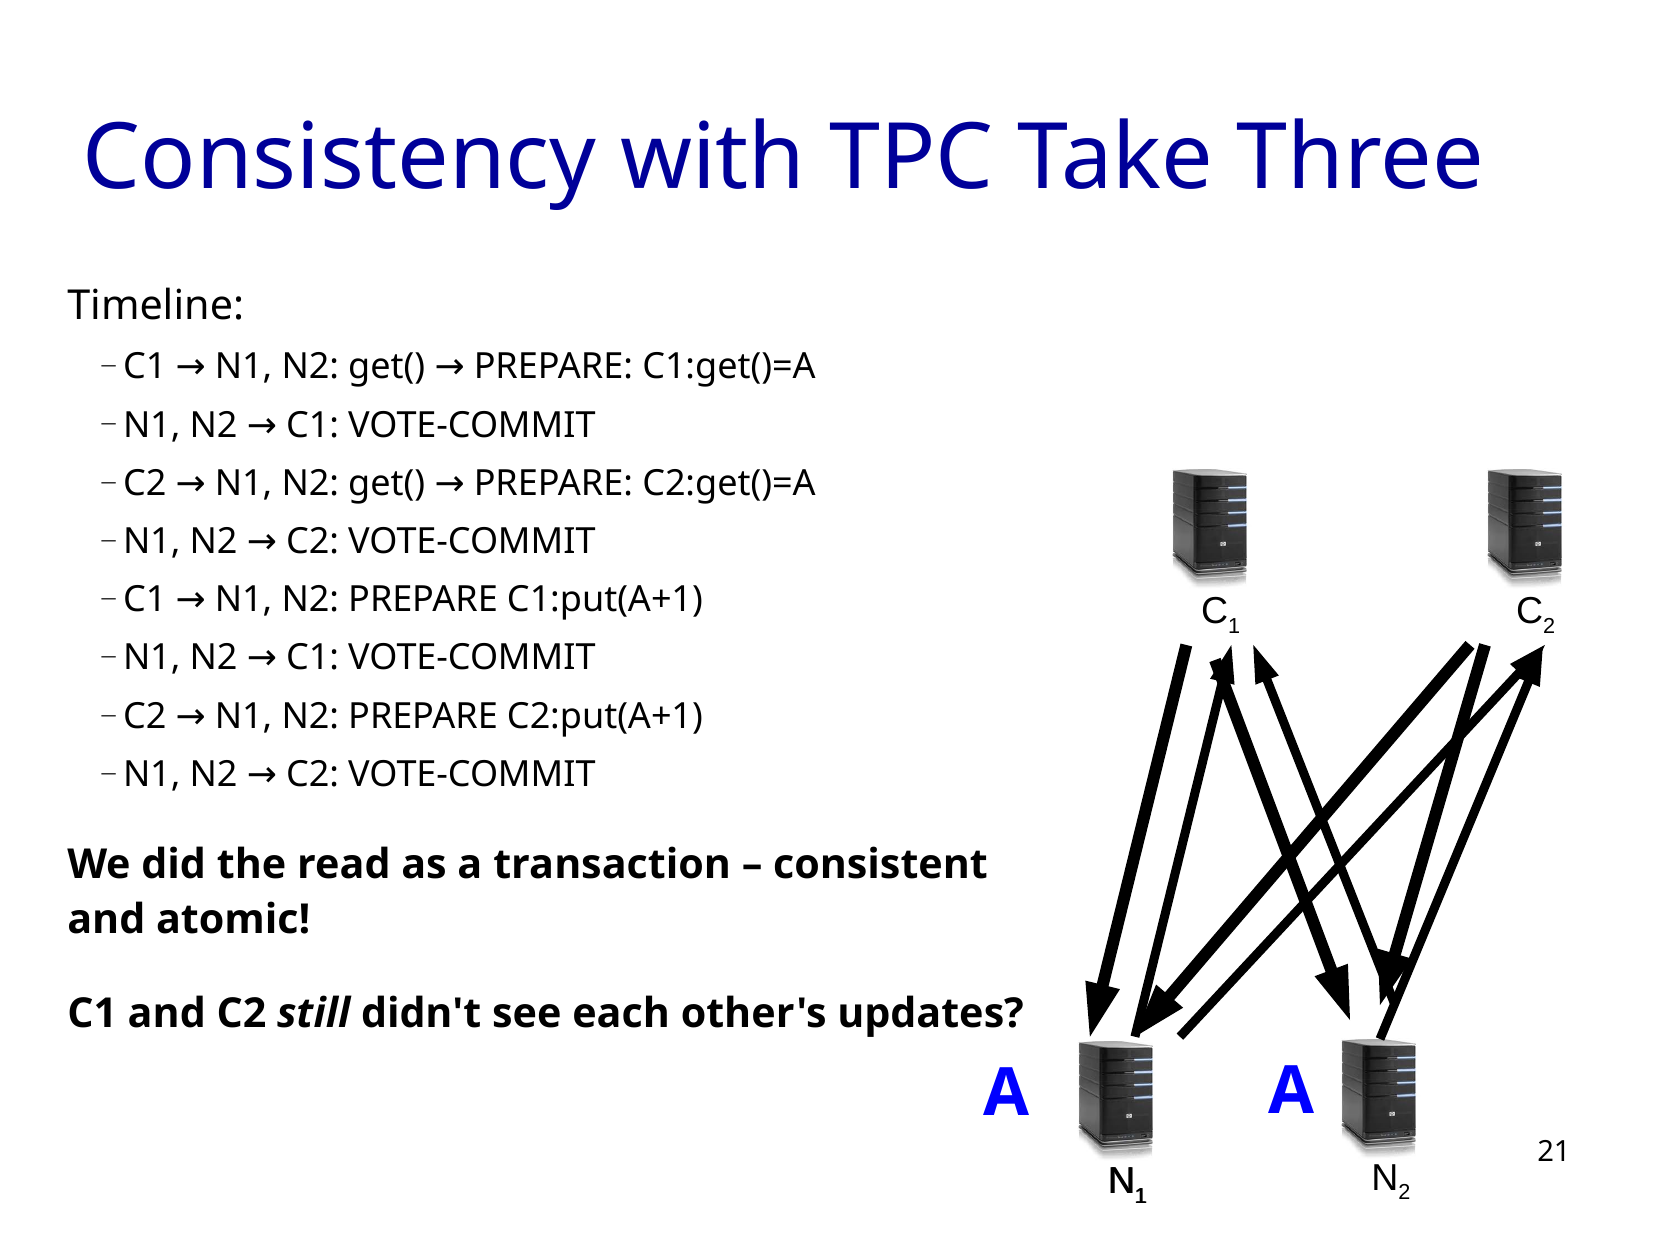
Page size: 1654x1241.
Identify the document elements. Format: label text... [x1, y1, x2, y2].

text_box C1 [1186, 578, 1255, 645]
text_box C2 [1501, 578, 1570, 645]
list Timeline: C1 → N1, N2: get() → PREPARE: C1:get()=A N1, N2 → C1: VOTE-COMMIT C2 → N1, N2: get() → PREPARE: C2:get()=A N1, N2 → C2: VOTE-COMMIT C1 → N1, N2: PREPARE C1:put(A+1) N1, N2 → C1: VOTE-COMMIT C2 → N1, N2: PREPARE C2:put(A+1) N1, N2 → C2: VOTE-COMMIT We did the read as a transaction – consistent and atomic! C1 and C2 still didn't see each other's updates? [45, 275, 1036, 1081]
picture [1318, 1034, 1443, 1159]
picture [1149, 464, 1274, 589]
picture [1055, 1036, 1180, 1161]
text_box N1 [1092, 1148, 1162, 1215]
title Consistency with TPC Take Three [82, 49, 1571, 257]
text_box A [968, 1036, 1075, 1127]
text_box N2 [1356, 1145, 1426, 1212]
text_box A [1253, 1035, 1360, 1126]
picture [1464, 464, 1589, 589]
